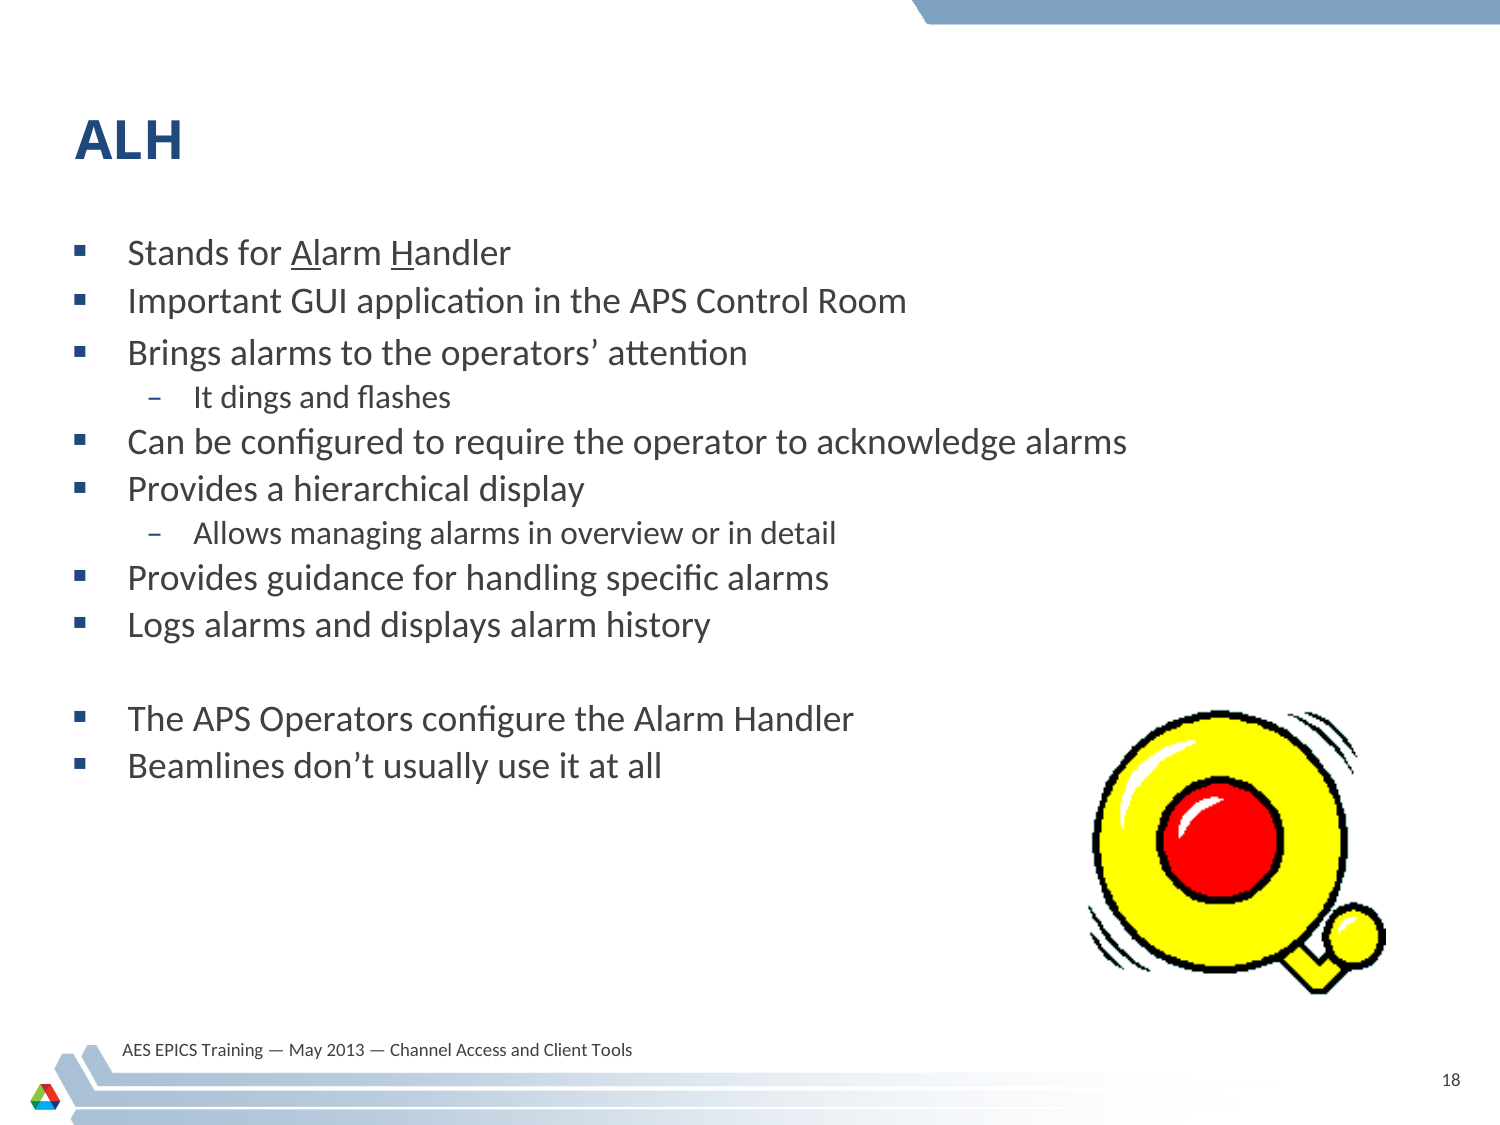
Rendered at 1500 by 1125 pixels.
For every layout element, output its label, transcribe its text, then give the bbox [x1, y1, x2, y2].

picture [0, 1037, 1500, 1125]
title ALH [75, 45, 1426, 233]
list Stands for Alarm Handler Important GUI application in the APS Control Room Brings alarms to the operators’ attention It dings and flashes Can be configured to require the operator to acknowledge alarms Provides a hierarchical display Allows managing alarms in overview or in detail Provides guidance for handling specific alarms Logs alarms and displays alarm history The APS Operators configure the Alarm Handler Beamlines don’t usually use it at all [56, 229, 1359, 892]
picture [0, 0, 1500, 26]
picture [1085, 705, 1386, 1007]
